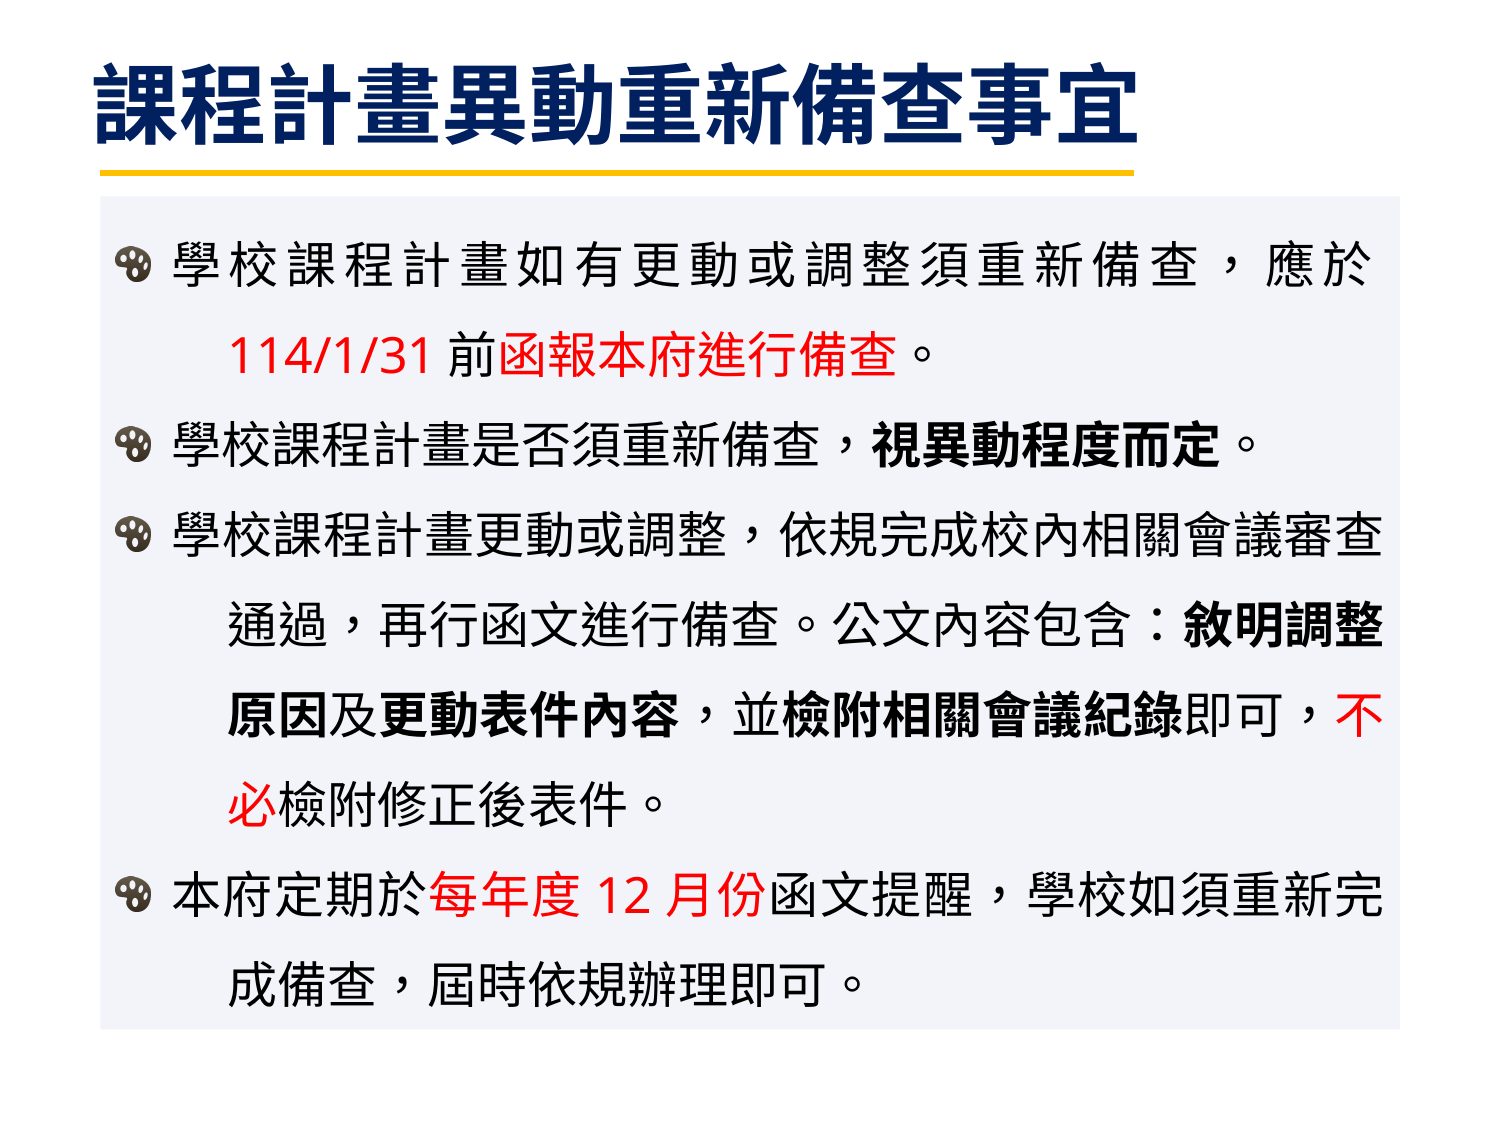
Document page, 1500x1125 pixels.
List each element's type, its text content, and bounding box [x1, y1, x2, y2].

text_box 課程計畫異動重新備查事宜 [76, 42, 1168, 164]
text_box 學校課程計畫如有更動或調整須重新備查，應於114/1/31前函報本府進行備查。 學校課程計畫是否須重新備查，視異動程度而定。 學校課程計畫更動或調整，依規完成校內相關會議審查通過，再行函文進行備查。公文內容包含：敘明調整原因及更動表件內容，並檢附相關會議紀錄即可，不必檢附修正後表件。 本府定期於每年度12月份函文提醒，學校如須重新完成備查，屆時依規辦理即可。 [100, 196, 1400, 1030]
